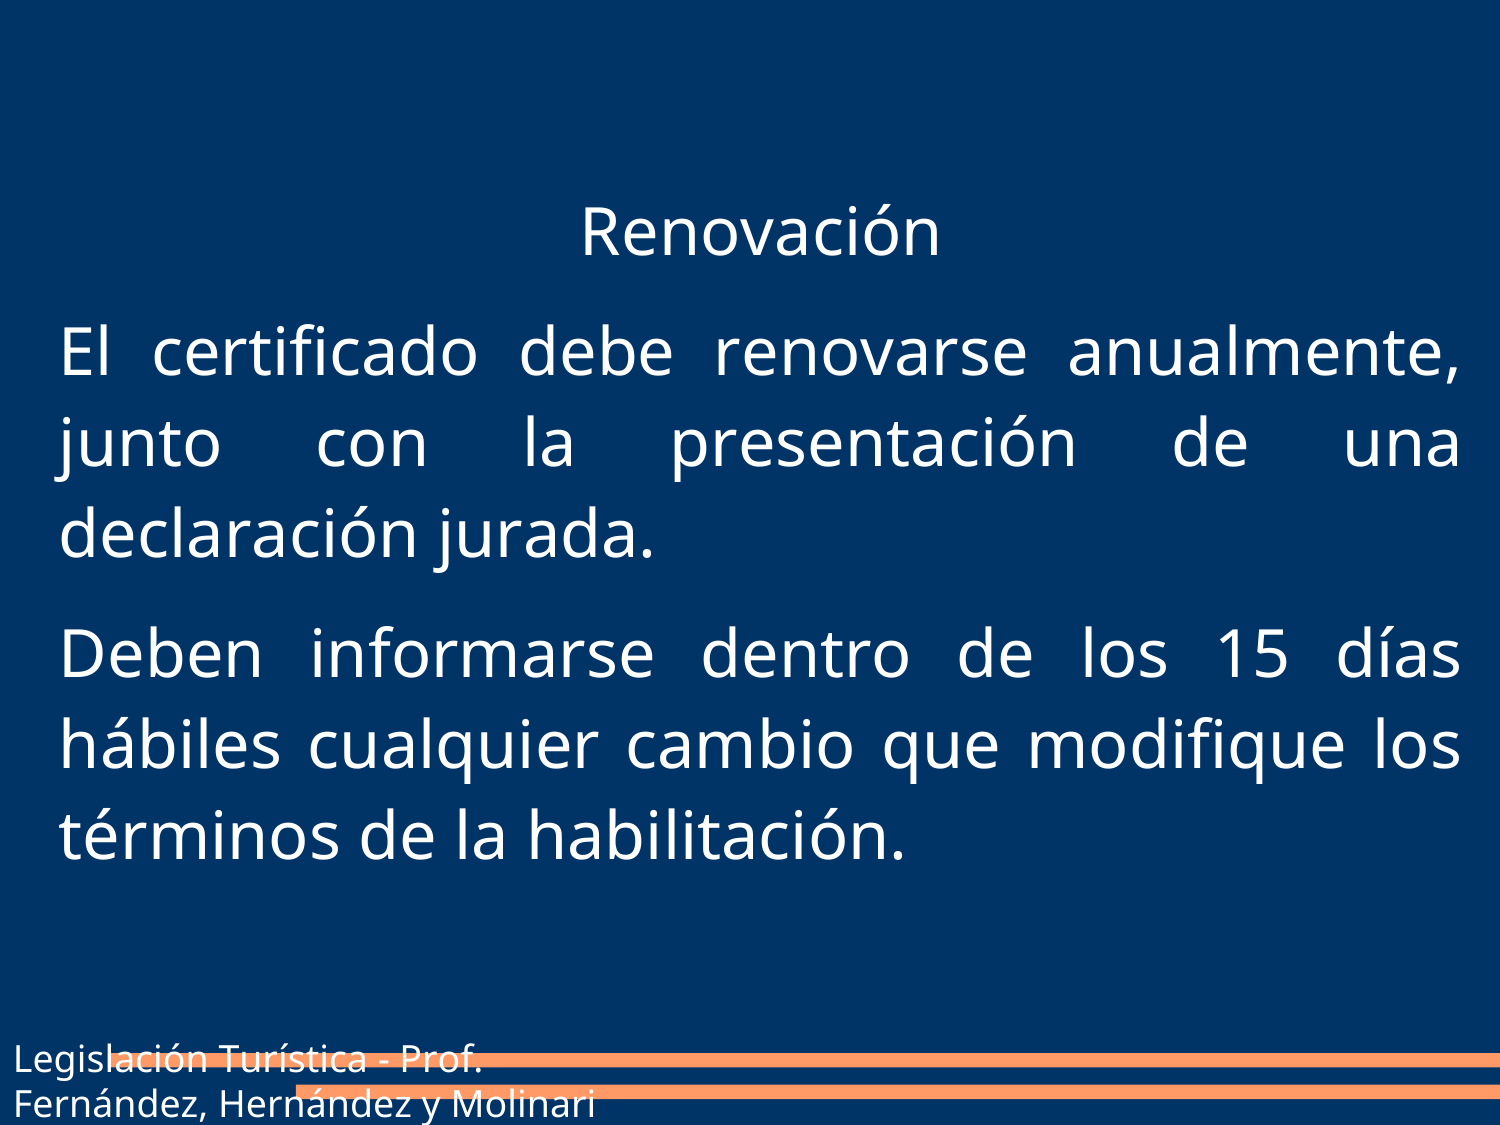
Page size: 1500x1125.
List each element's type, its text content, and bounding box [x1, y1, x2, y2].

subtitle Renovación El certificado debe renovarse anualmente, junto con la presentación de una declaración jurada. Deben informarse dentro de los 15 días hábiles cualquier cambio que modifique los términos de la habilitación. [59, 106, 1465, 957]
footer Legislación Turística - Prof. Fernández, Hernández y Molinari [0, 1027, 697, 1077]
